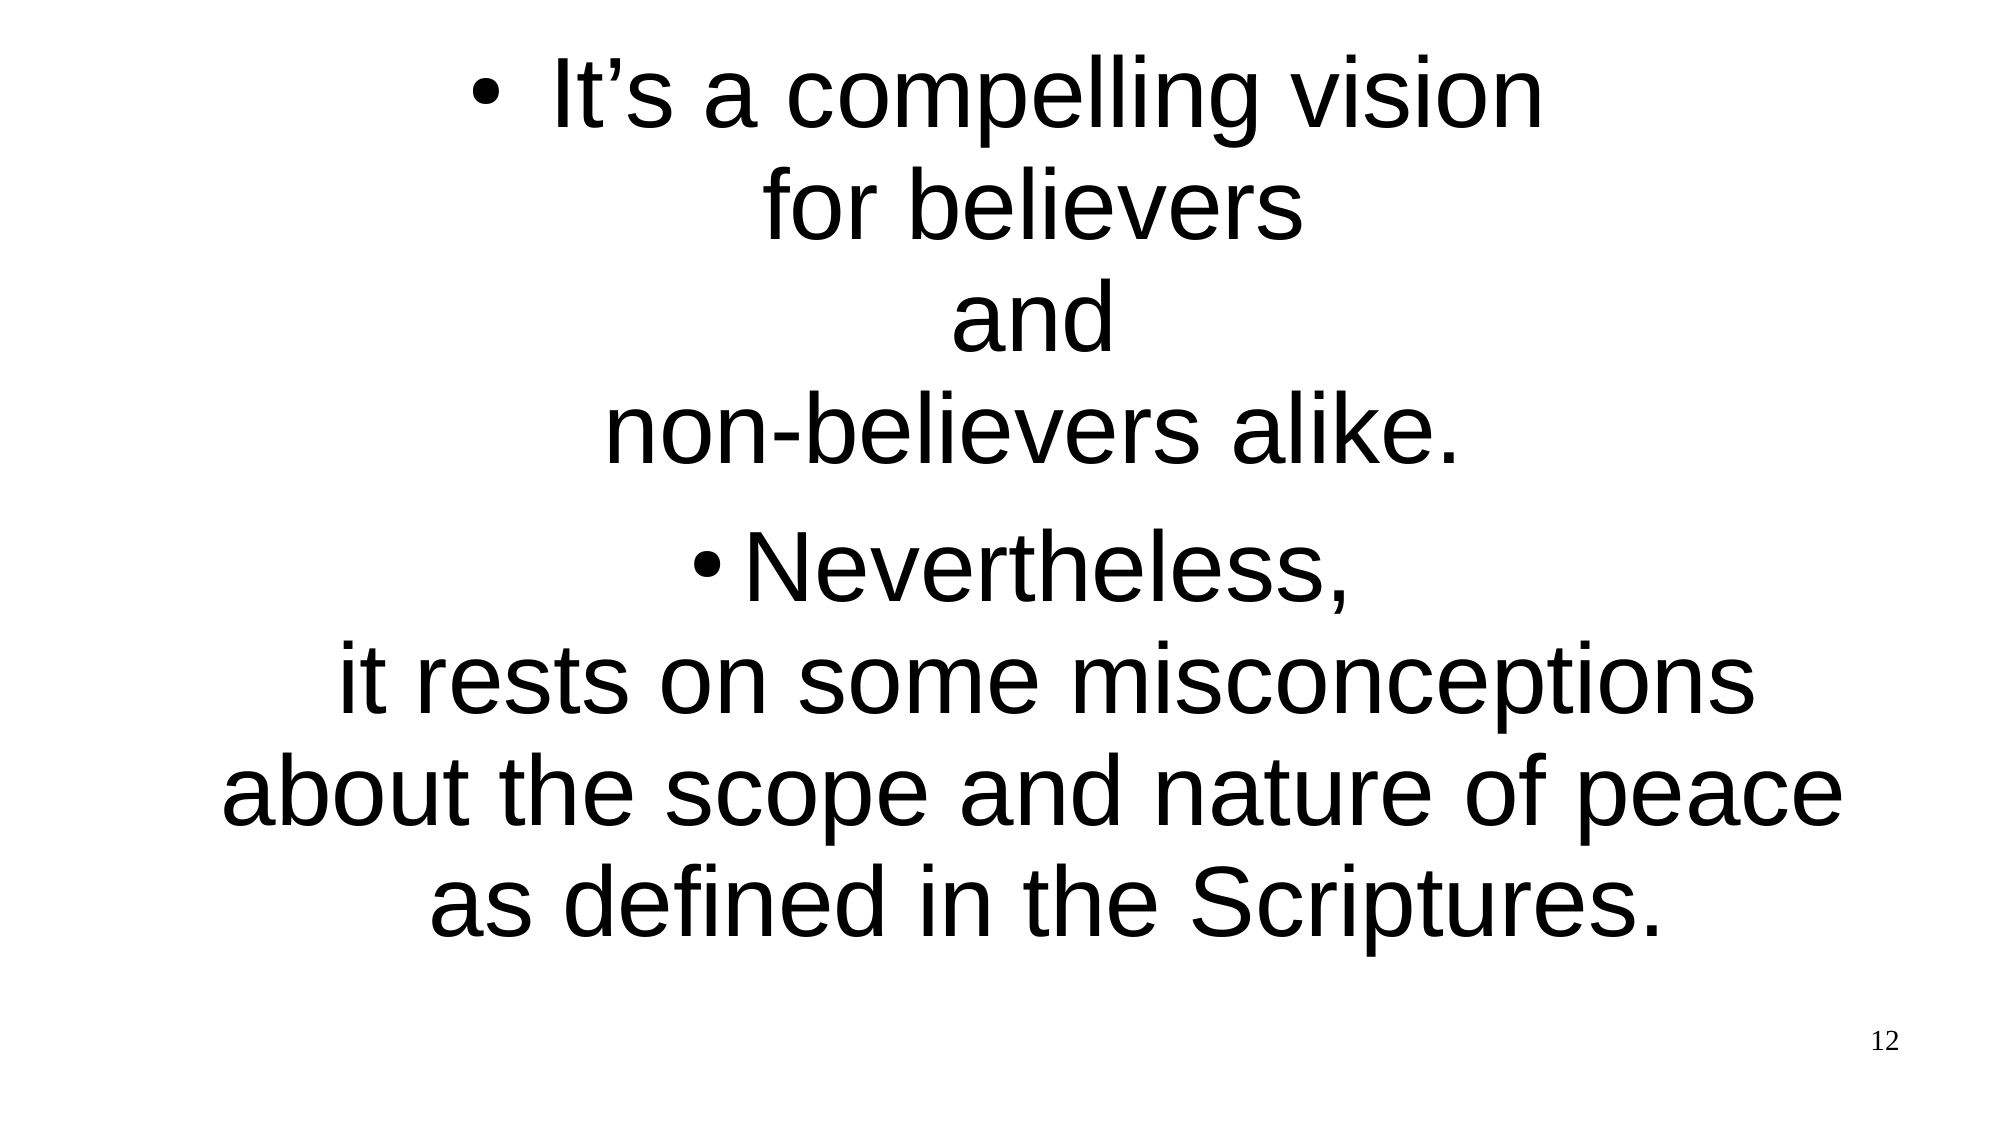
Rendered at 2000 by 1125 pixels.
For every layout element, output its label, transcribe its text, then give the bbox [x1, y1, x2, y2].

list It’s a compelling vision for believers and non-believers alike. Nevertheless, it rests on some misconceptions about the scope and nature of peace as defined in the Scriptures. [37, 37, 1988, 1088]
